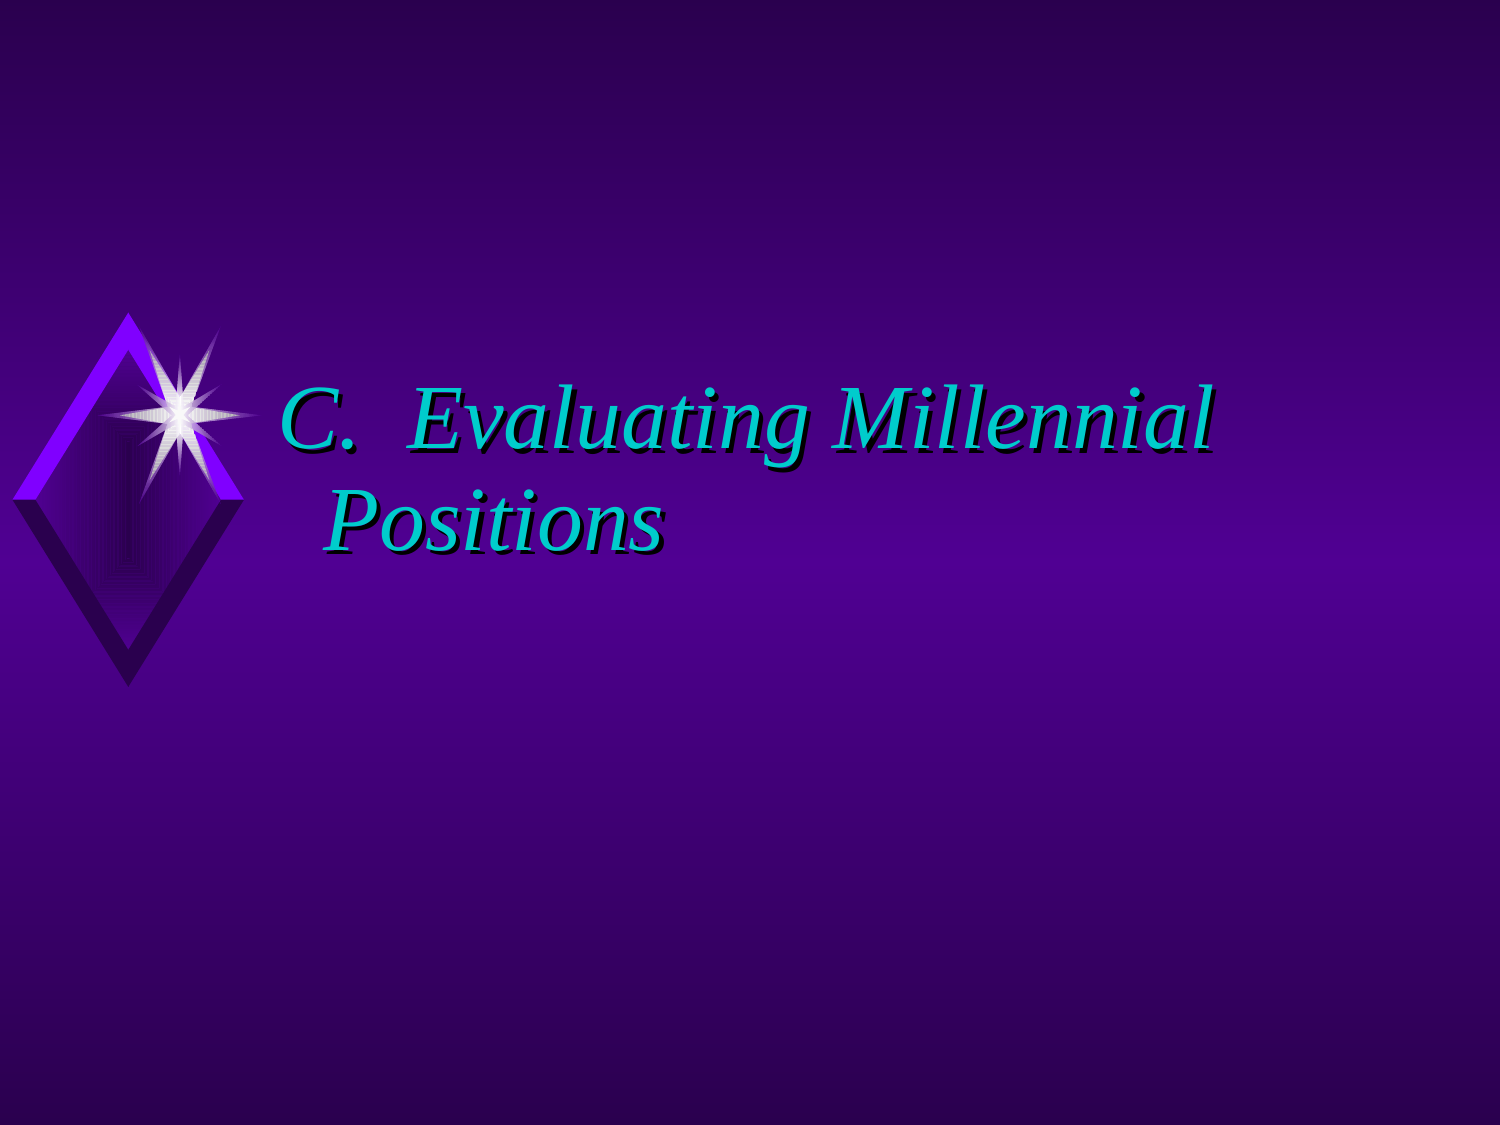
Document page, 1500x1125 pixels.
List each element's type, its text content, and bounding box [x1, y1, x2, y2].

title C. Evaluating Millennial Positions [262, 359, 1500, 579]
